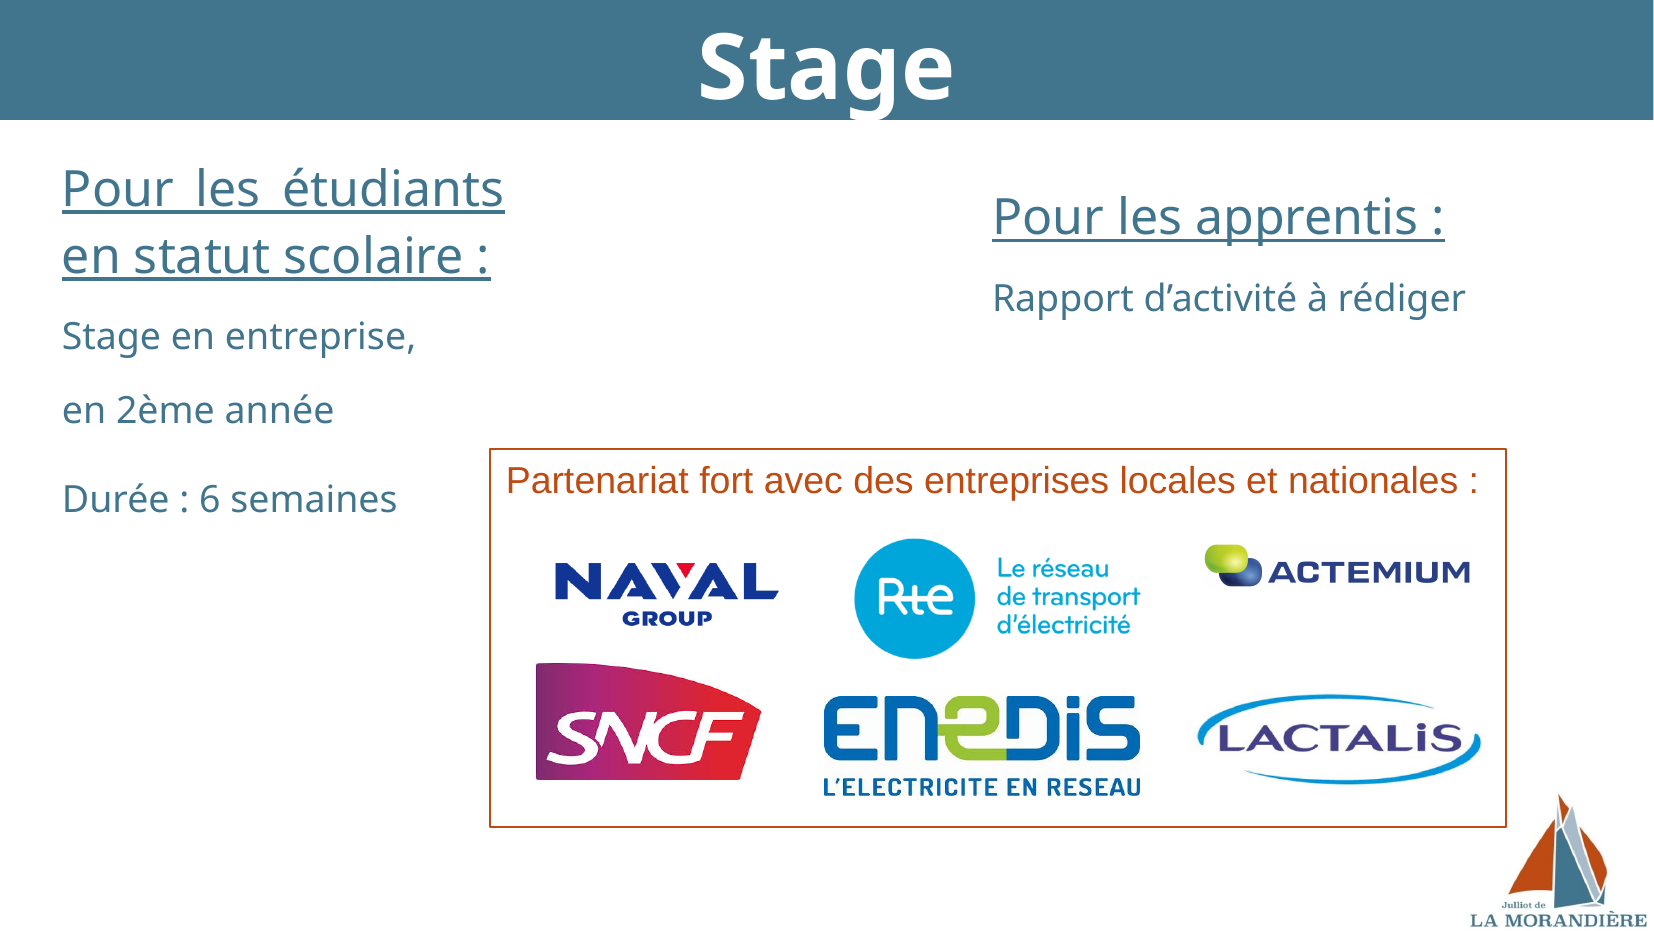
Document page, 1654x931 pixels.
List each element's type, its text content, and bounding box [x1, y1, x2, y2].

picture [1464, 789, 1650, 930]
title Stage [0, 0, 1654, 120]
picture [1184, 667, 1491, 823]
text_box Pour les étudiants en statut scolaire : Stage en entreprise, en 2ème année Durée : 6 semaines [47, 141, 520, 532]
text_box Pour les apprentis : Rapport d’activité à rédiger [992, 177, 1477, 319]
picture [824, 696, 1140, 796]
picture [519, 526, 815, 780]
picture [849, 531, 1146, 662]
text_box Partenariat fort avec des entreprises locales et nationales : [490, 448, 1506, 827]
picture [1204, 543, 1471, 588]
